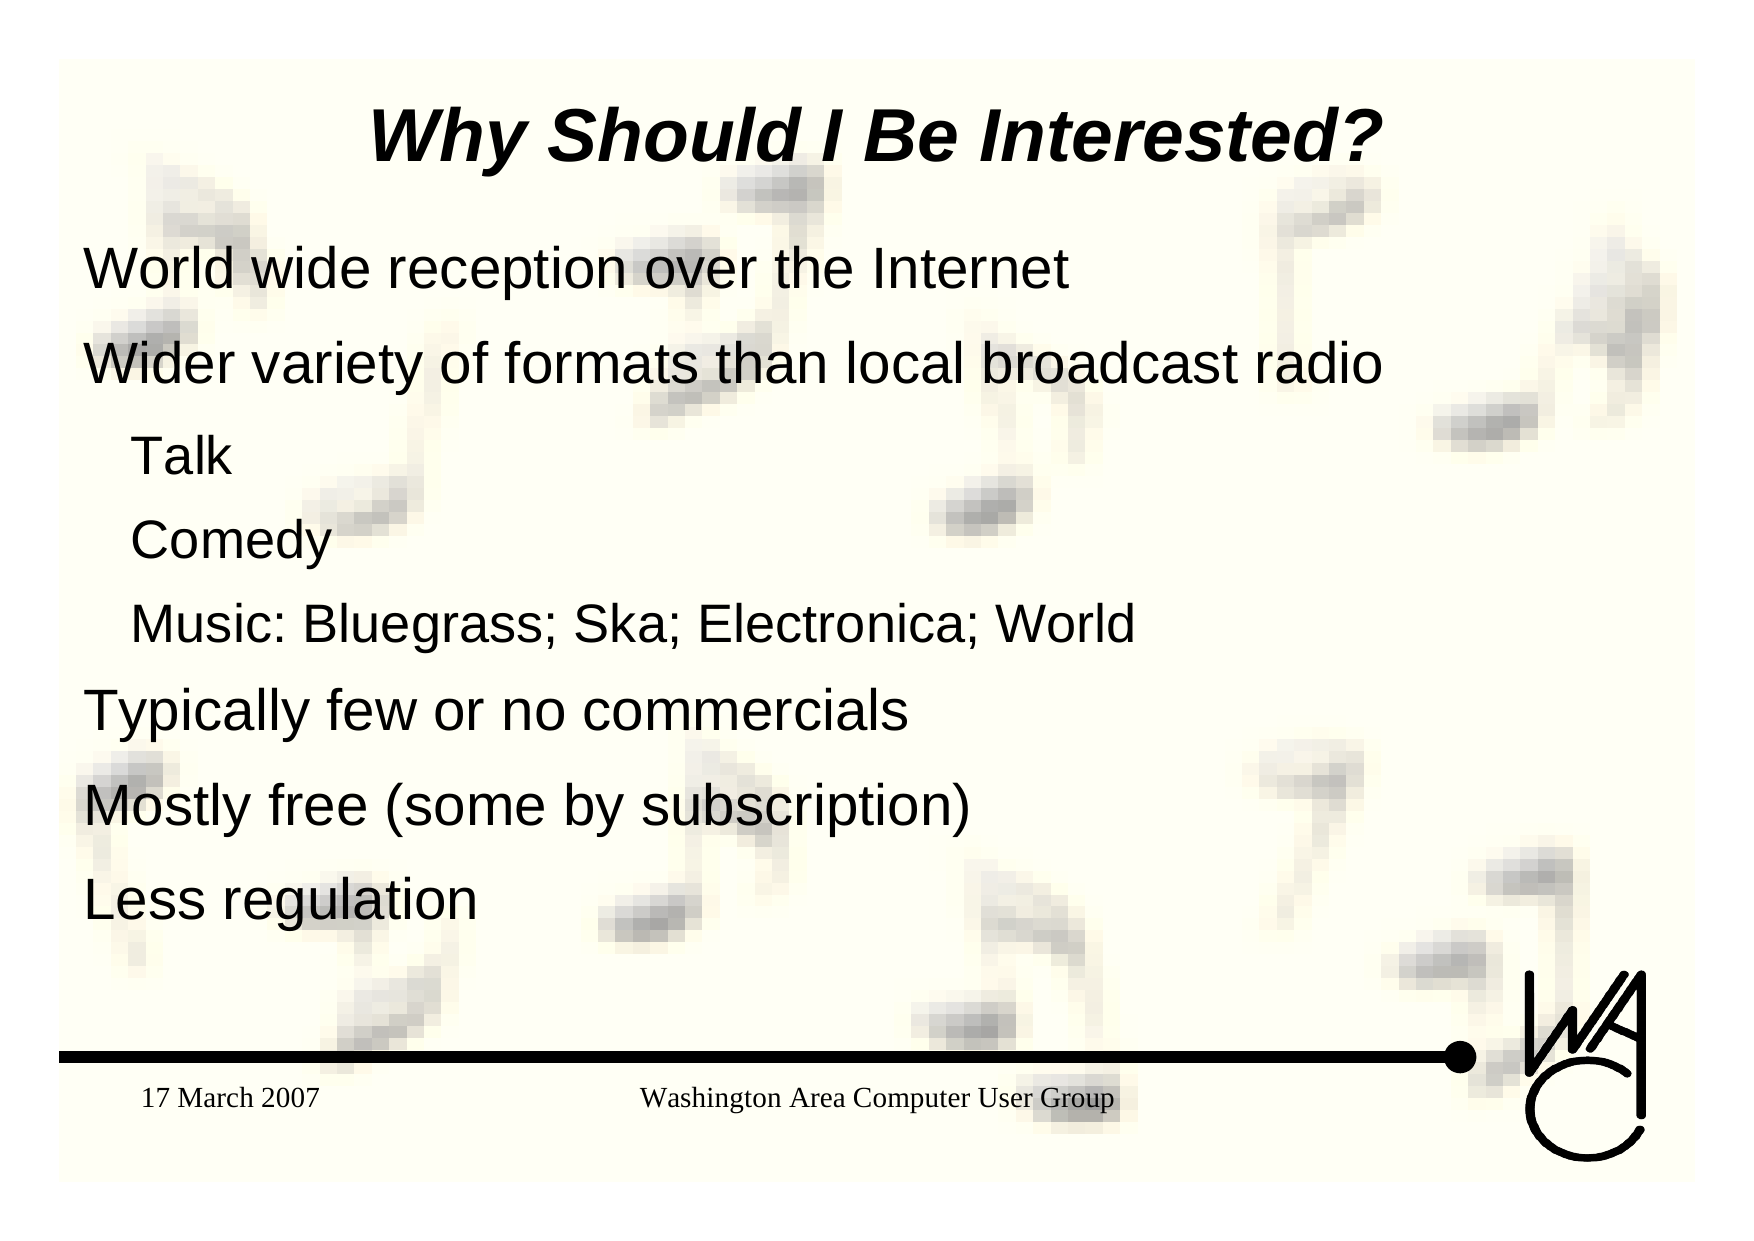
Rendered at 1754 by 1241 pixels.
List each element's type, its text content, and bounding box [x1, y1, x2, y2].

title Why Should I Be Interested? [59, 64, 1695, 207]
list World wide reception over the Internet Wider variety of formats than local broadcast radio Talk Comedy Music: Bluegrass; Ska; Electronica; World Typically few or no commercials Mostly free (some by subscription) Less regulation [71, 236, 1695, 1004]
picture [1522, 1004, 1648, 1162]
